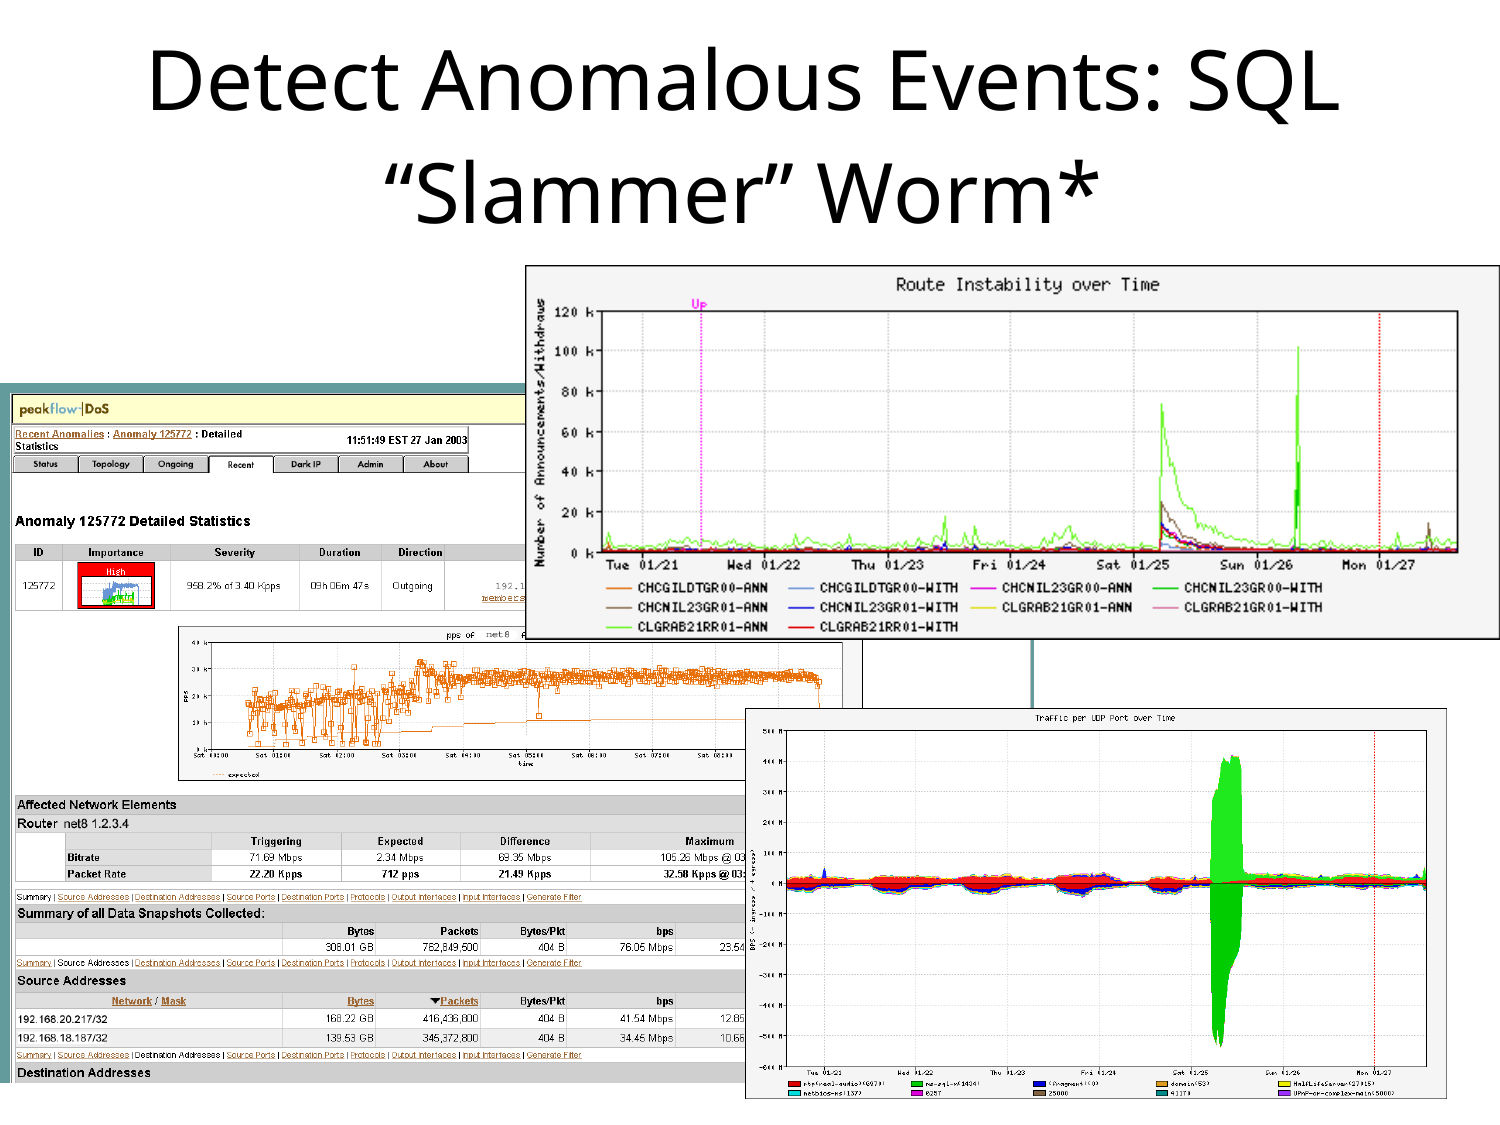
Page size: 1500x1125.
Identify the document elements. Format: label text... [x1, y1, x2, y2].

picture [0, 265, 1500, 1099]
title Detect Anomalous Events: SQL “Slammer” Worm* [112, 3, 1388, 266]
